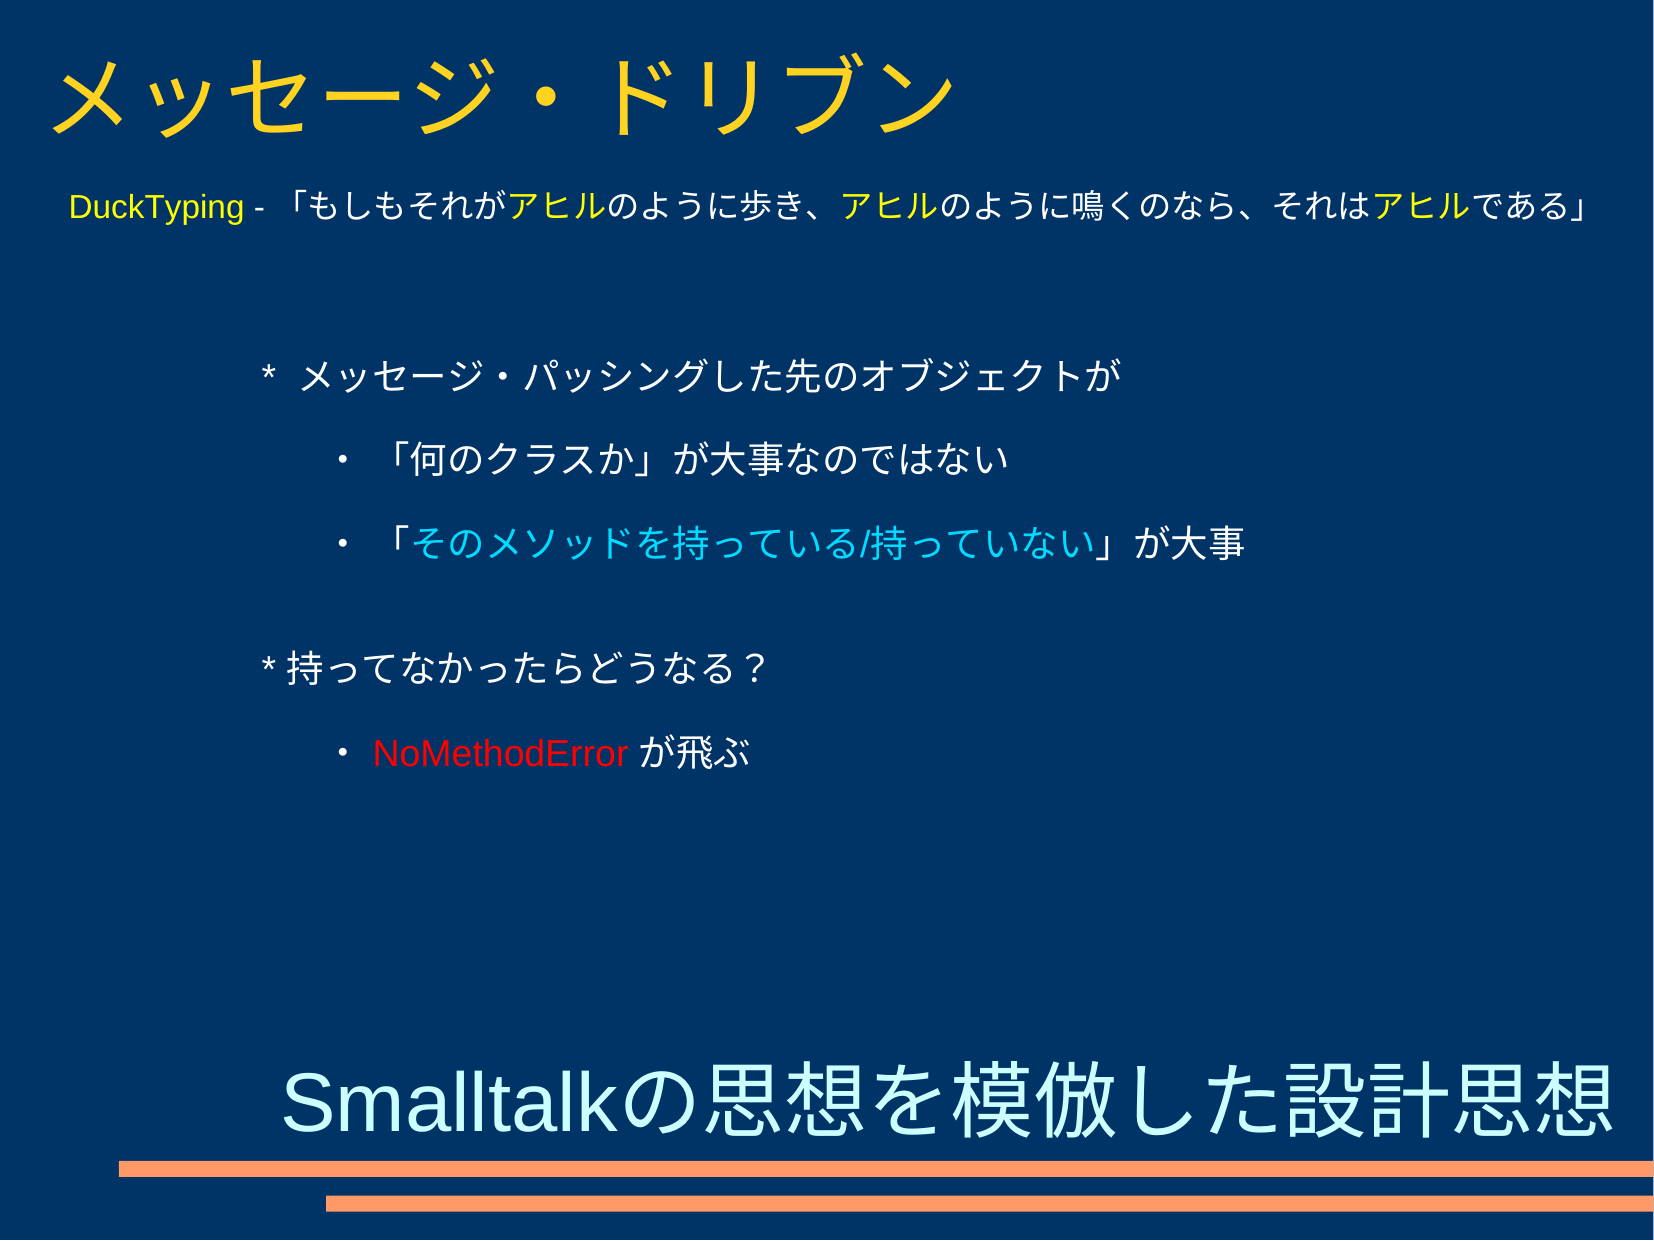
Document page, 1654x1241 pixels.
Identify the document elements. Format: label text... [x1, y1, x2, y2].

text_box DuckTyping - 「もしもそれがアヒルのように歩き、アヒルのように鳴くのなら、それはアヒルである」 [53, 179, 1625, 237]
text_box Smalltalkの思想を模倣した設計思想 [265, 1043, 1647, 1152]
text_box * メッセージ・パッシングした先のオブジェクトが ・ 「何のクラスか」が大事なのではない ・ 「そのメソッドを持っている/持っていない」が大事 * 持ってなかったらどうなる？ ・ NoMethodError が飛ぶ [204, 345, 1477, 845]
text_box メッセージ・ドリブン [27, 36, 1329, 143]
